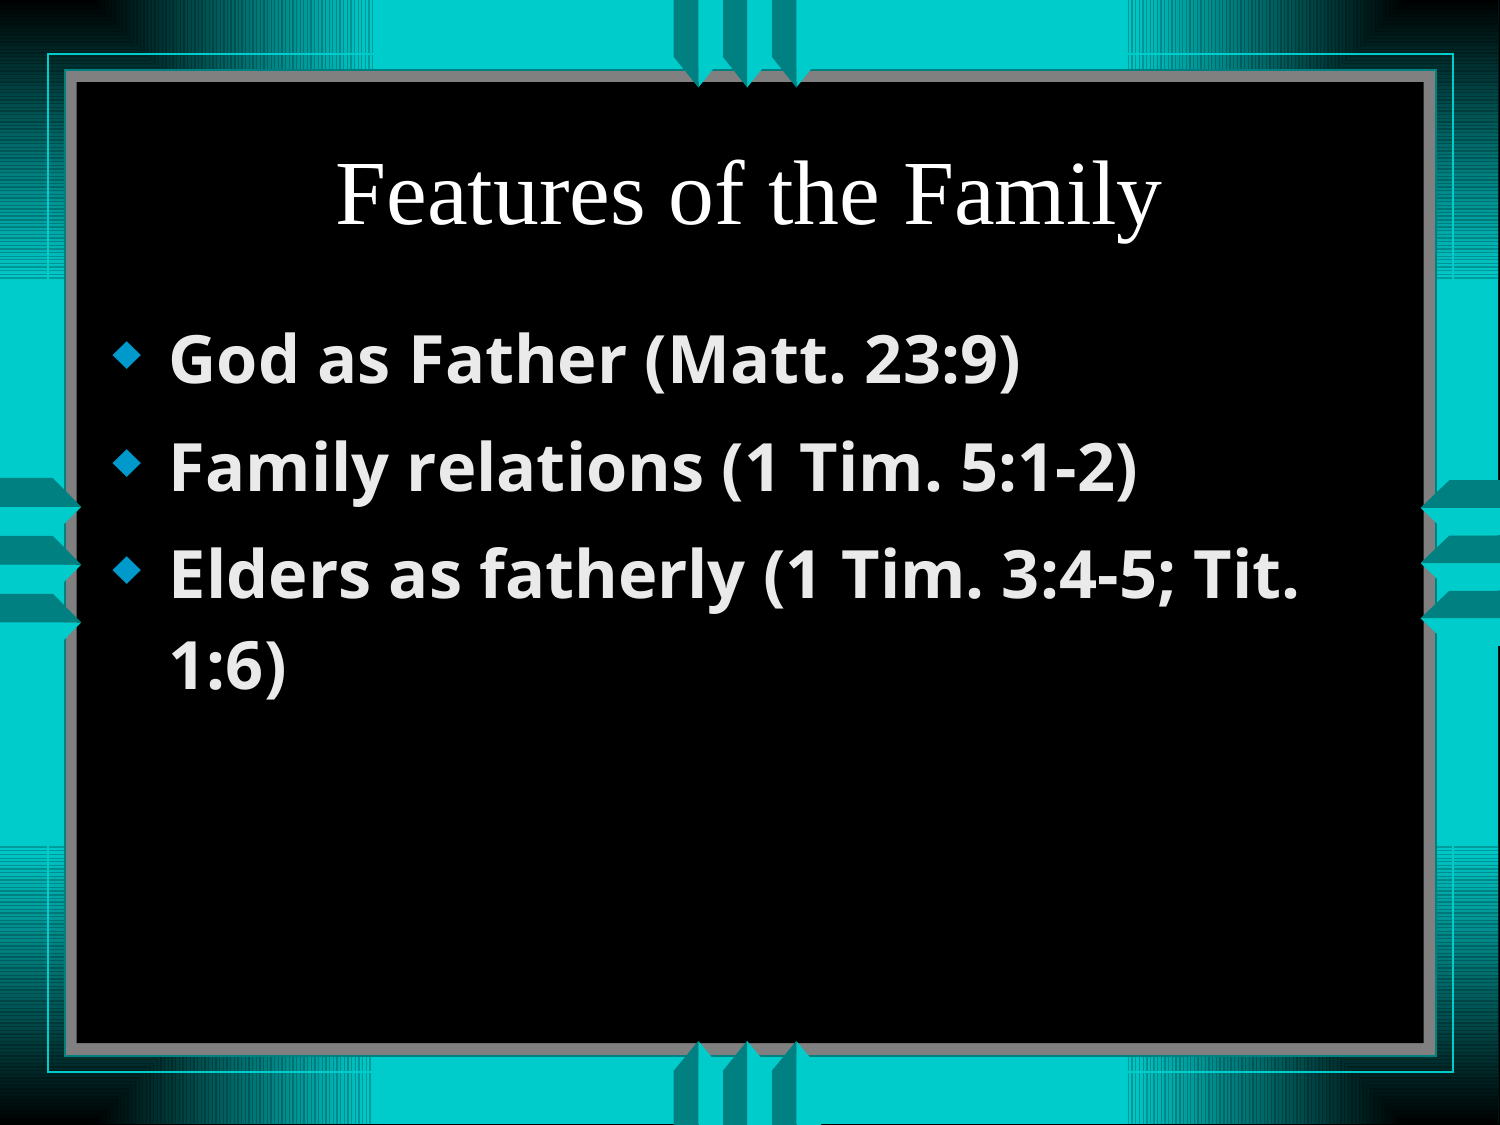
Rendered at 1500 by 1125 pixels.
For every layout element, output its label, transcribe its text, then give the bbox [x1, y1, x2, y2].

list God as Father (Matt. 23:9) Family relations (1 Tim. 5:1-2) Elders as fatherly (1 Tim. 3:4-5; Tit. 1:6) [112, 312, 1388, 1008]
title Features of the Family [112, 99, 1388, 288]
